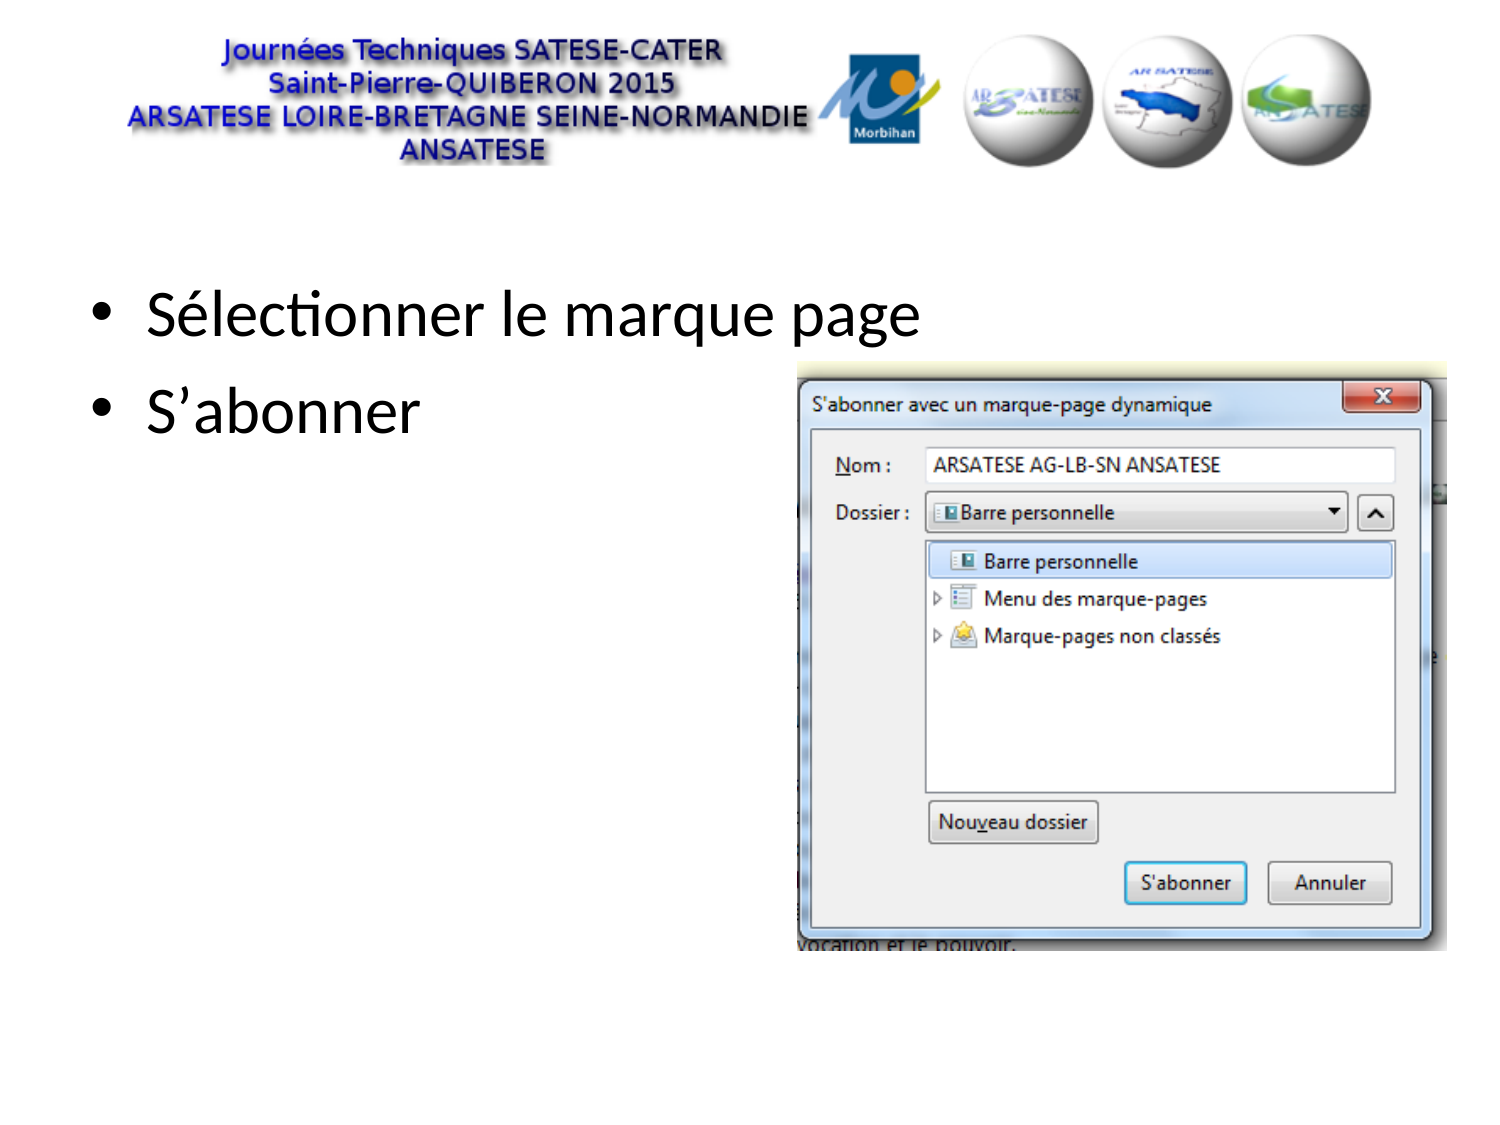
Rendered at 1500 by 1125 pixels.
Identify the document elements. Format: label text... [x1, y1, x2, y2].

picture [123, 30, 1389, 174]
picture [797, 361, 1447, 951]
list Sélectionner le marque page S’abonner [75, 262, 1426, 1005]
